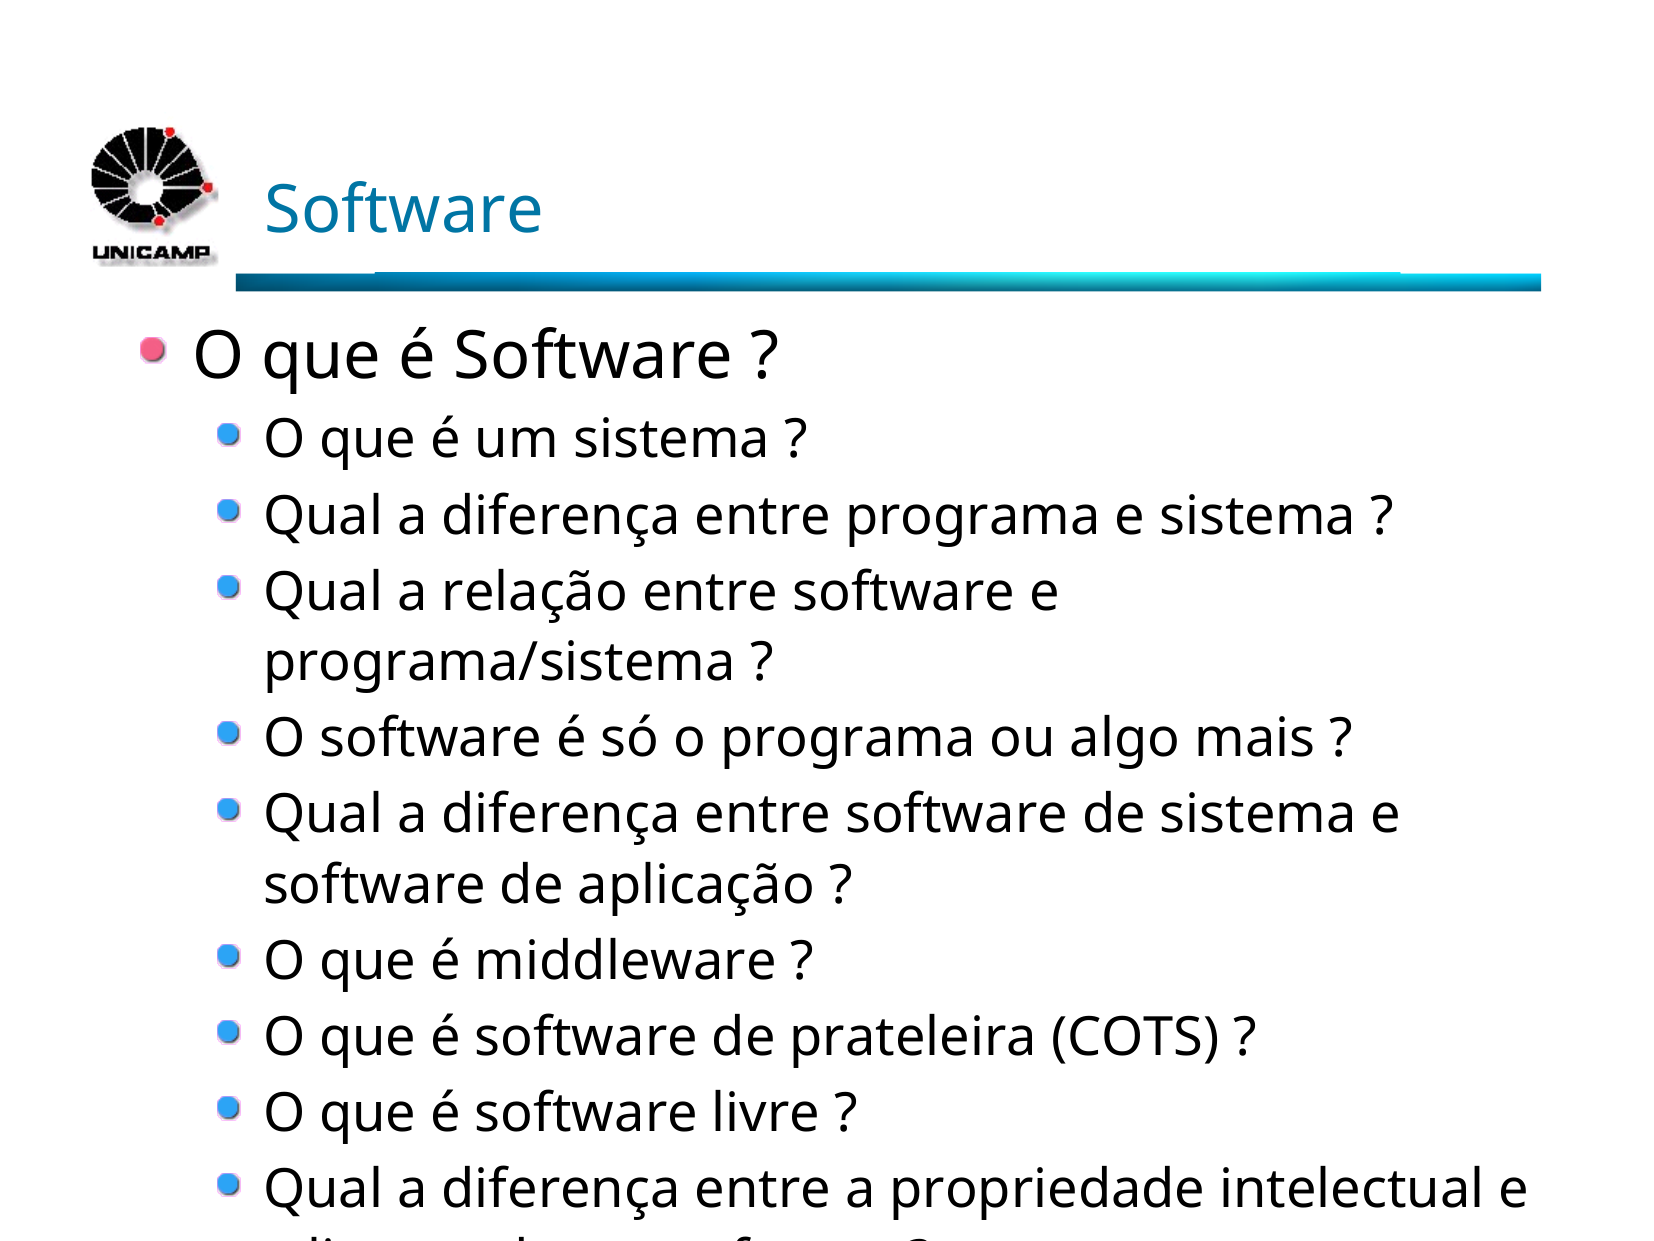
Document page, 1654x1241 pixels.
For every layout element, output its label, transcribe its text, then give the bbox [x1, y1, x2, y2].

picture [125, 272, 1654, 295]
list O que é Software ? O que é um sistema ? Qual a diferença entre programa e sistema ? Qual a relação entre software e programa/sistema ? O software é só o programa ou algo mais ? Qual a diferença entre software de sistema e software de aplicação ? O que é middleware ? O que é software de prateleira (COTS) ? O que é software livre ? Qual a diferença entre a propriedade intelectual e a licença de um software ? [121, 309, 1534, 1167]
title Software [264, 57, 1534, 250]
picture [216, 1172, 242, 1198]
